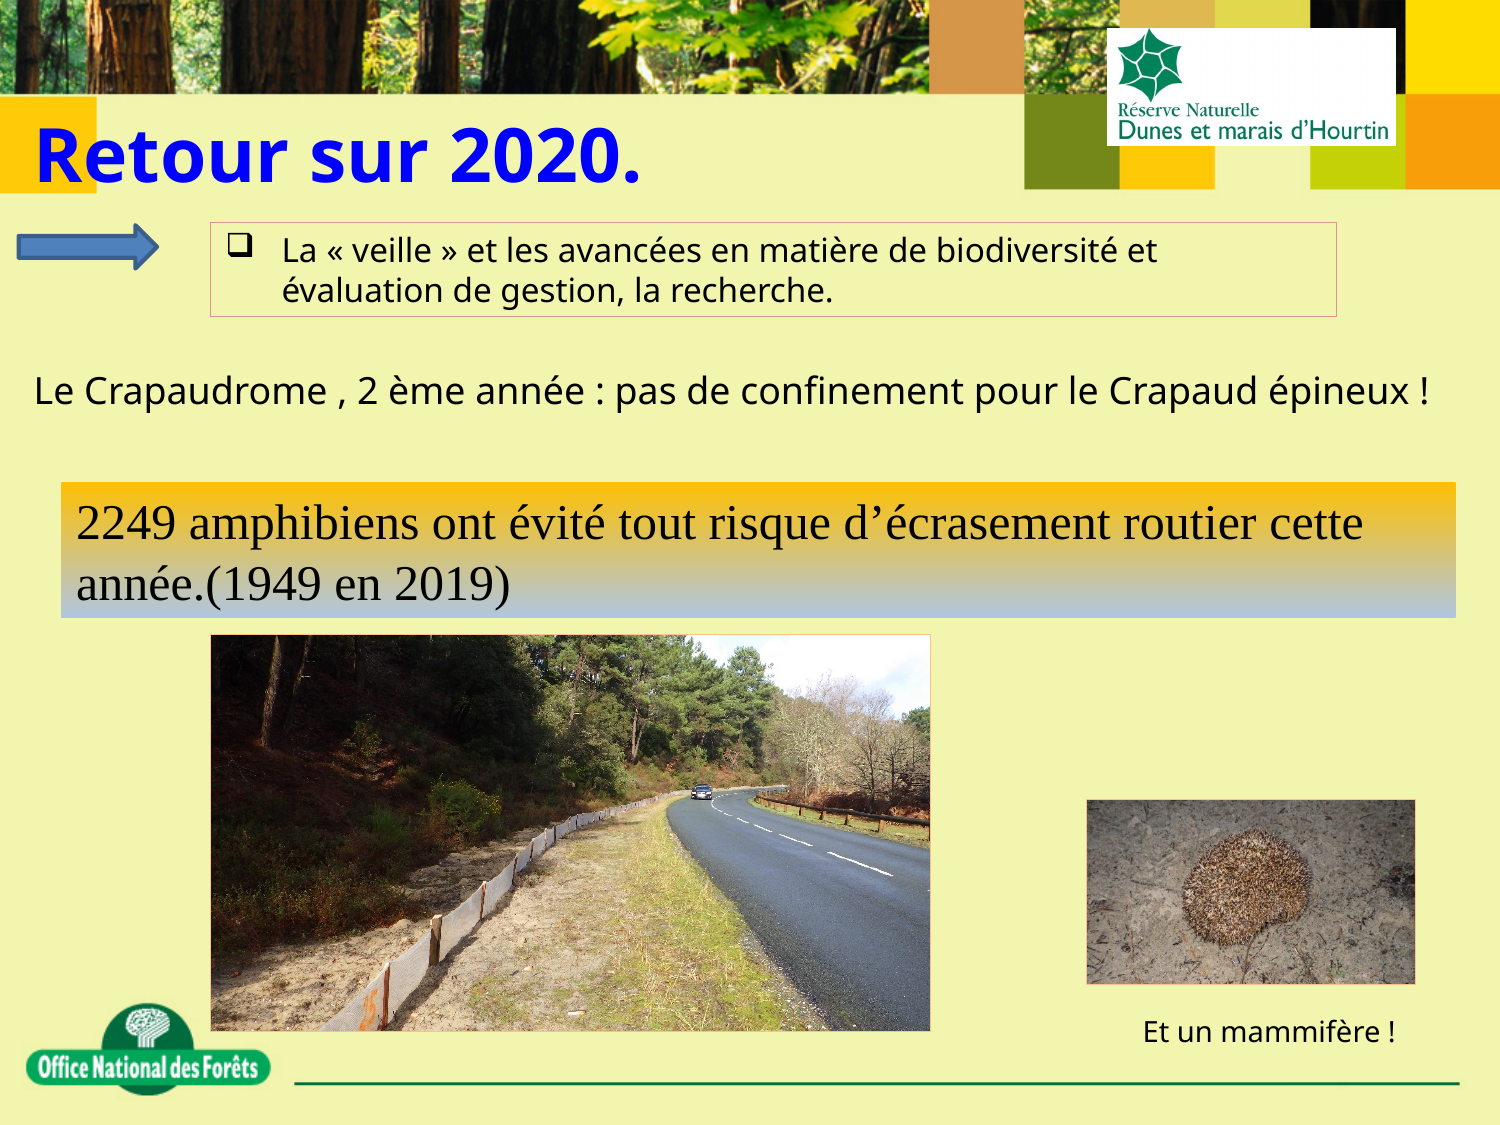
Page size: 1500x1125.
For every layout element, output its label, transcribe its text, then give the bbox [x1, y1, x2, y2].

text_box La « veille » et les avancées en matière de biodiversité et évaluation de gestion, la recherche. [210, 222, 1337, 317]
text_box Le Crapaudrome , 2 ème année : pas de confinement pour le Crapaud épineux ! [18, 359, 1487, 420]
picture [0, 0, 1500, 1125]
text_box Et un mammifère ! [1127, 1005, 1500, 1056]
text_box Retour sur 2020. [18, 112, 1278, 250]
text_box 2249 amphibiens ont évité tout risque d’écrasement routier cette année.(1949 en 2019) [61, 482, 1456, 618]
text_box [18, 225, 158, 269]
